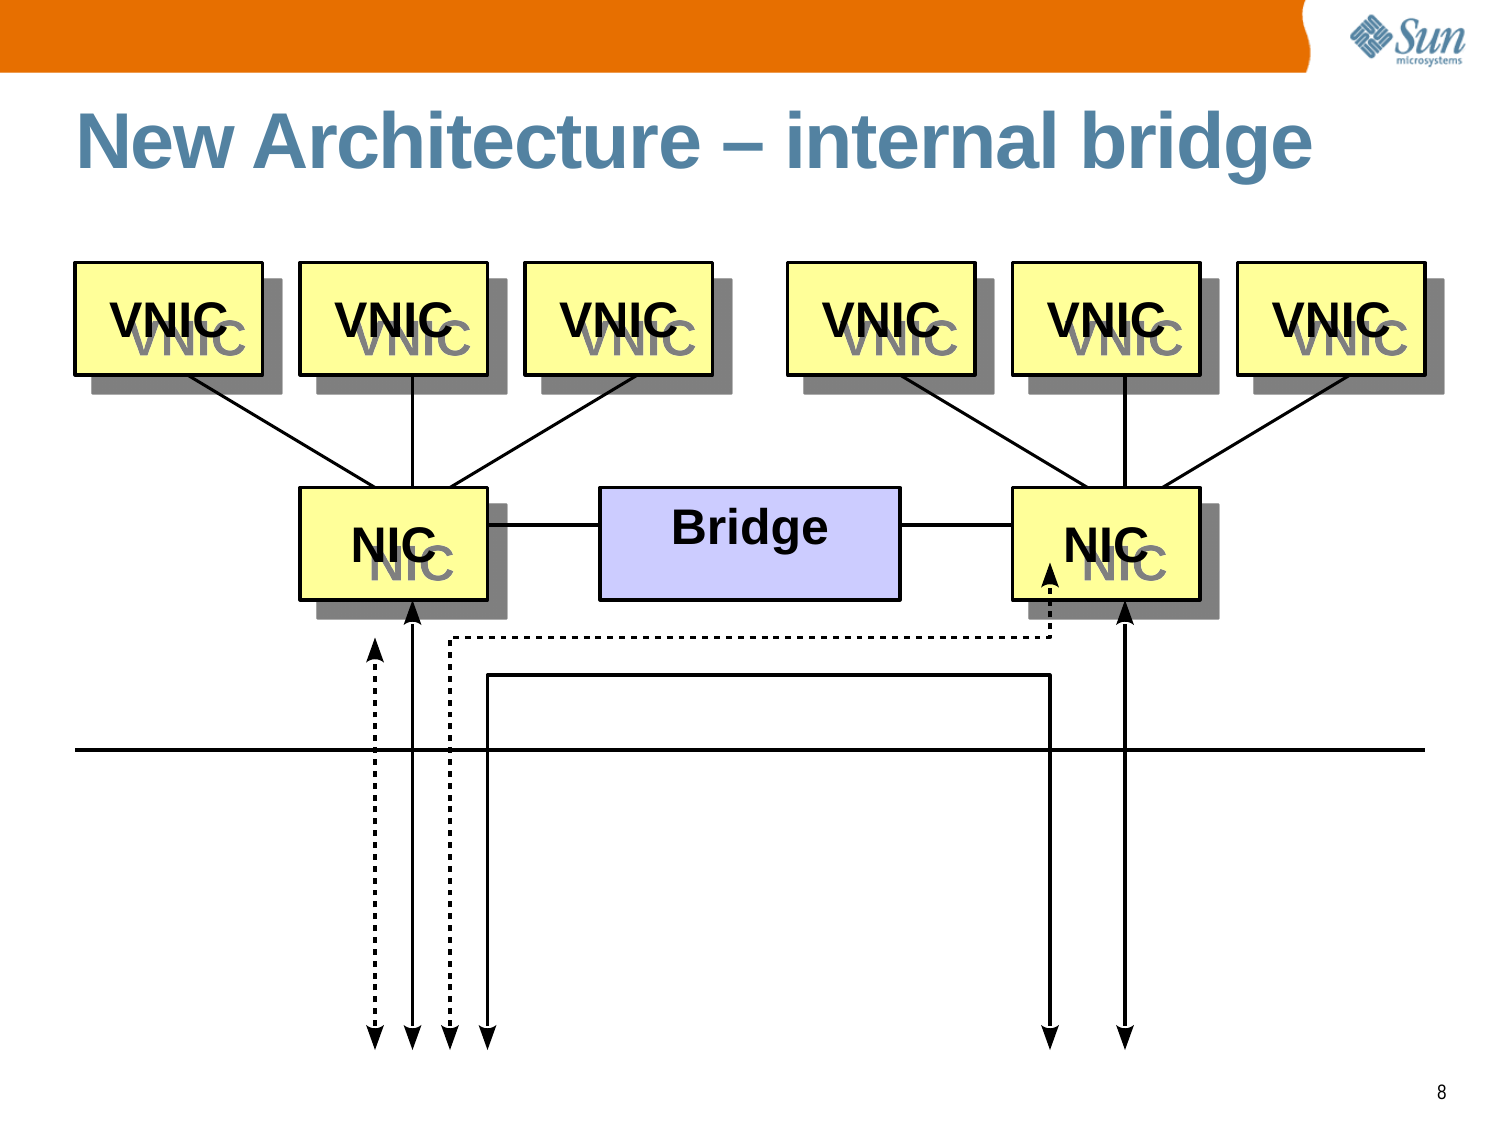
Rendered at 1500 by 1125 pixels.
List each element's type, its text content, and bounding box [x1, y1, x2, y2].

text_box VNIC [334, 299, 454, 356]
text_box VNIC [559, 299, 679, 356]
text_box VNIC [109, 299, 229, 356]
text_box VNIC [821, 299, 941, 356]
text_box VNIC [1271, 299, 1391, 356]
text_box VNIC [1046, 299, 1166, 356]
text_box [300, 487, 488, 601]
picture [0, 0, 1500, 75]
text_box [1012, 487, 1201, 601]
text_box NIC [350, 525, 437, 581]
text_box NIC [1063, 525, 1150, 581]
text_box [787, 262, 976, 376]
text_box Bridge [670, 506, 830, 563]
text_box [1237, 262, 1426, 376]
title New Architecture – internal bridge [75, 105, 1438, 210]
text_box [75, 262, 263, 376]
text_box [300, 262, 488, 376]
text_box [600, 487, 901, 601]
text_box [525, 262, 713, 376]
text_box [1012, 262, 1201, 376]
